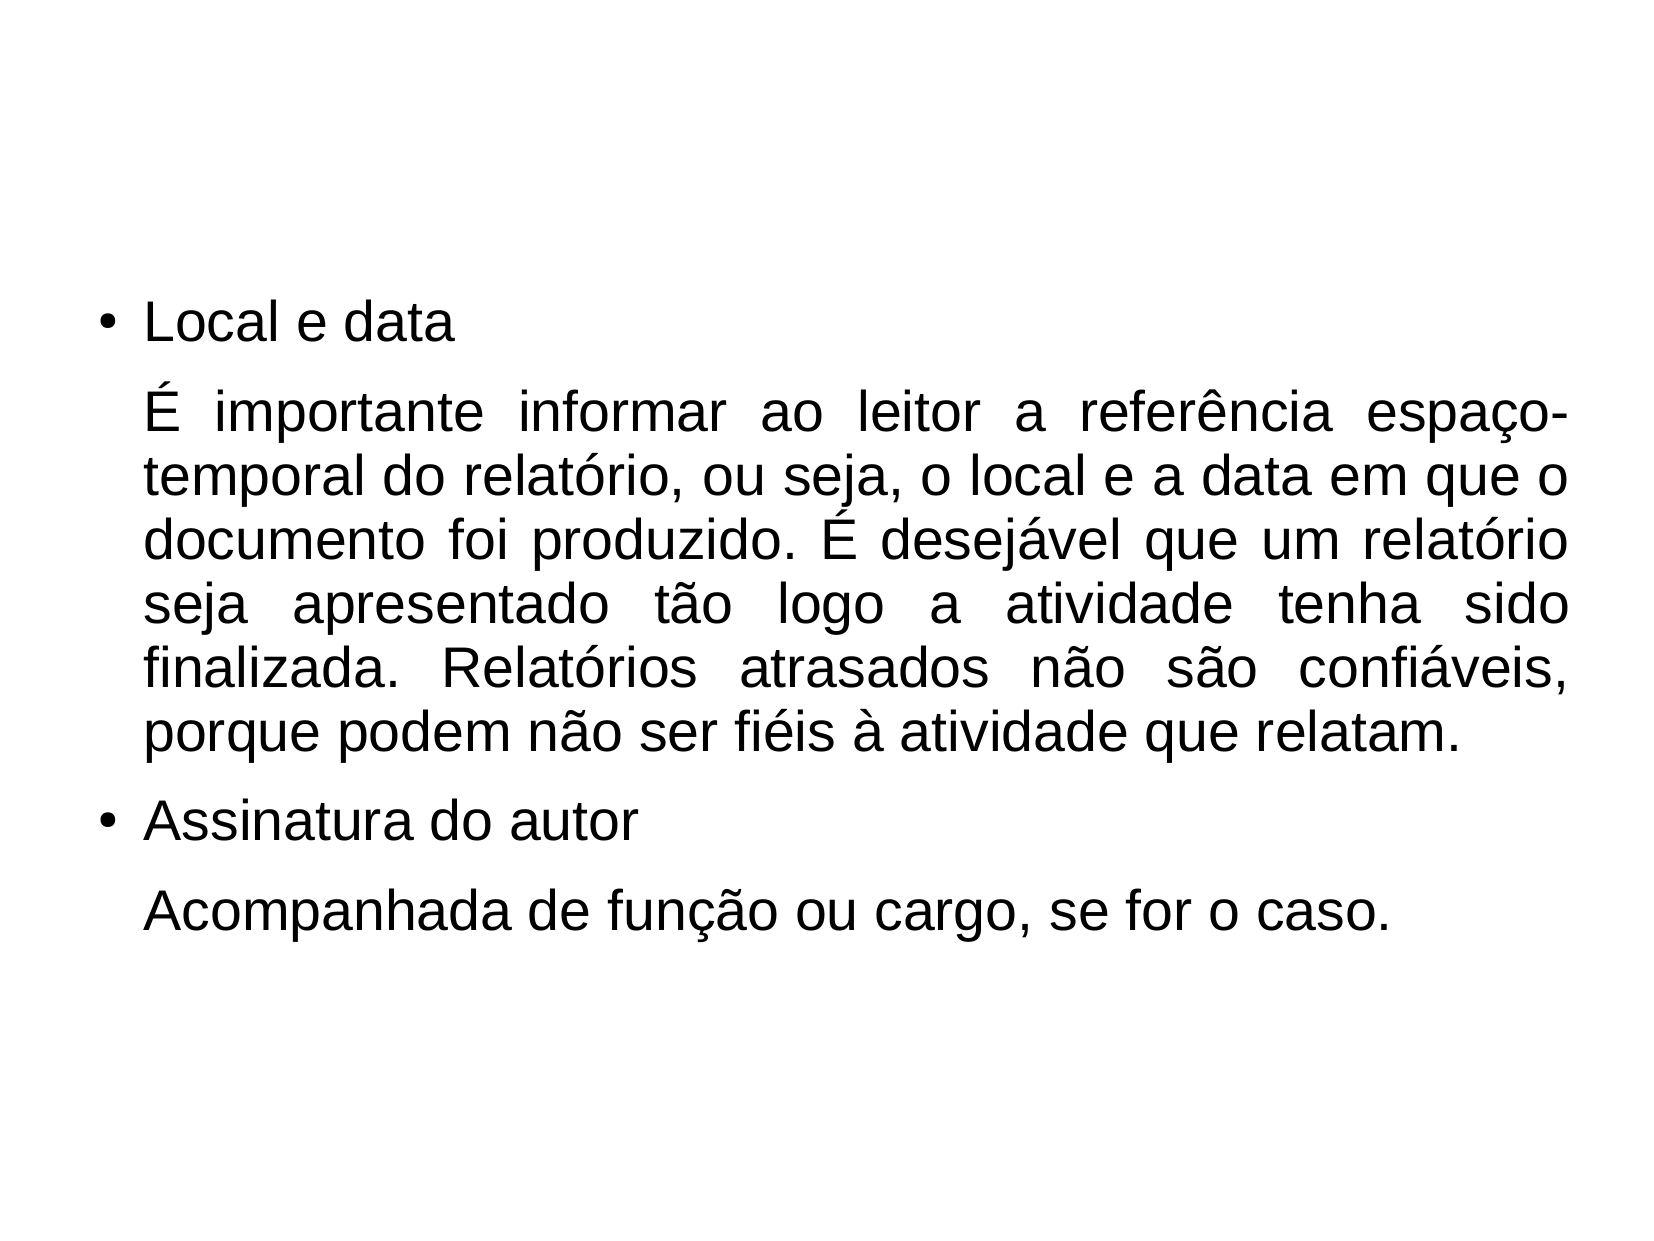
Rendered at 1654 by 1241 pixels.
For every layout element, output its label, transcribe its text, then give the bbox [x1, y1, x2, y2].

list Local e data É importante informar ao leitor a referência espaço-temporal do relatório, ou seja, o local e a data em que o documento foi produzido. É desejável que um relatório seja apresentado tão logo a atividade tenha sido finalizada. Relatórios atrasados não são confiáveis, porque podem não ser fiéis à atividade que relatam. Assinatura do autor Acompanhada de função ou cargo, se for o caso. [82, 290, 1571, 1010]
